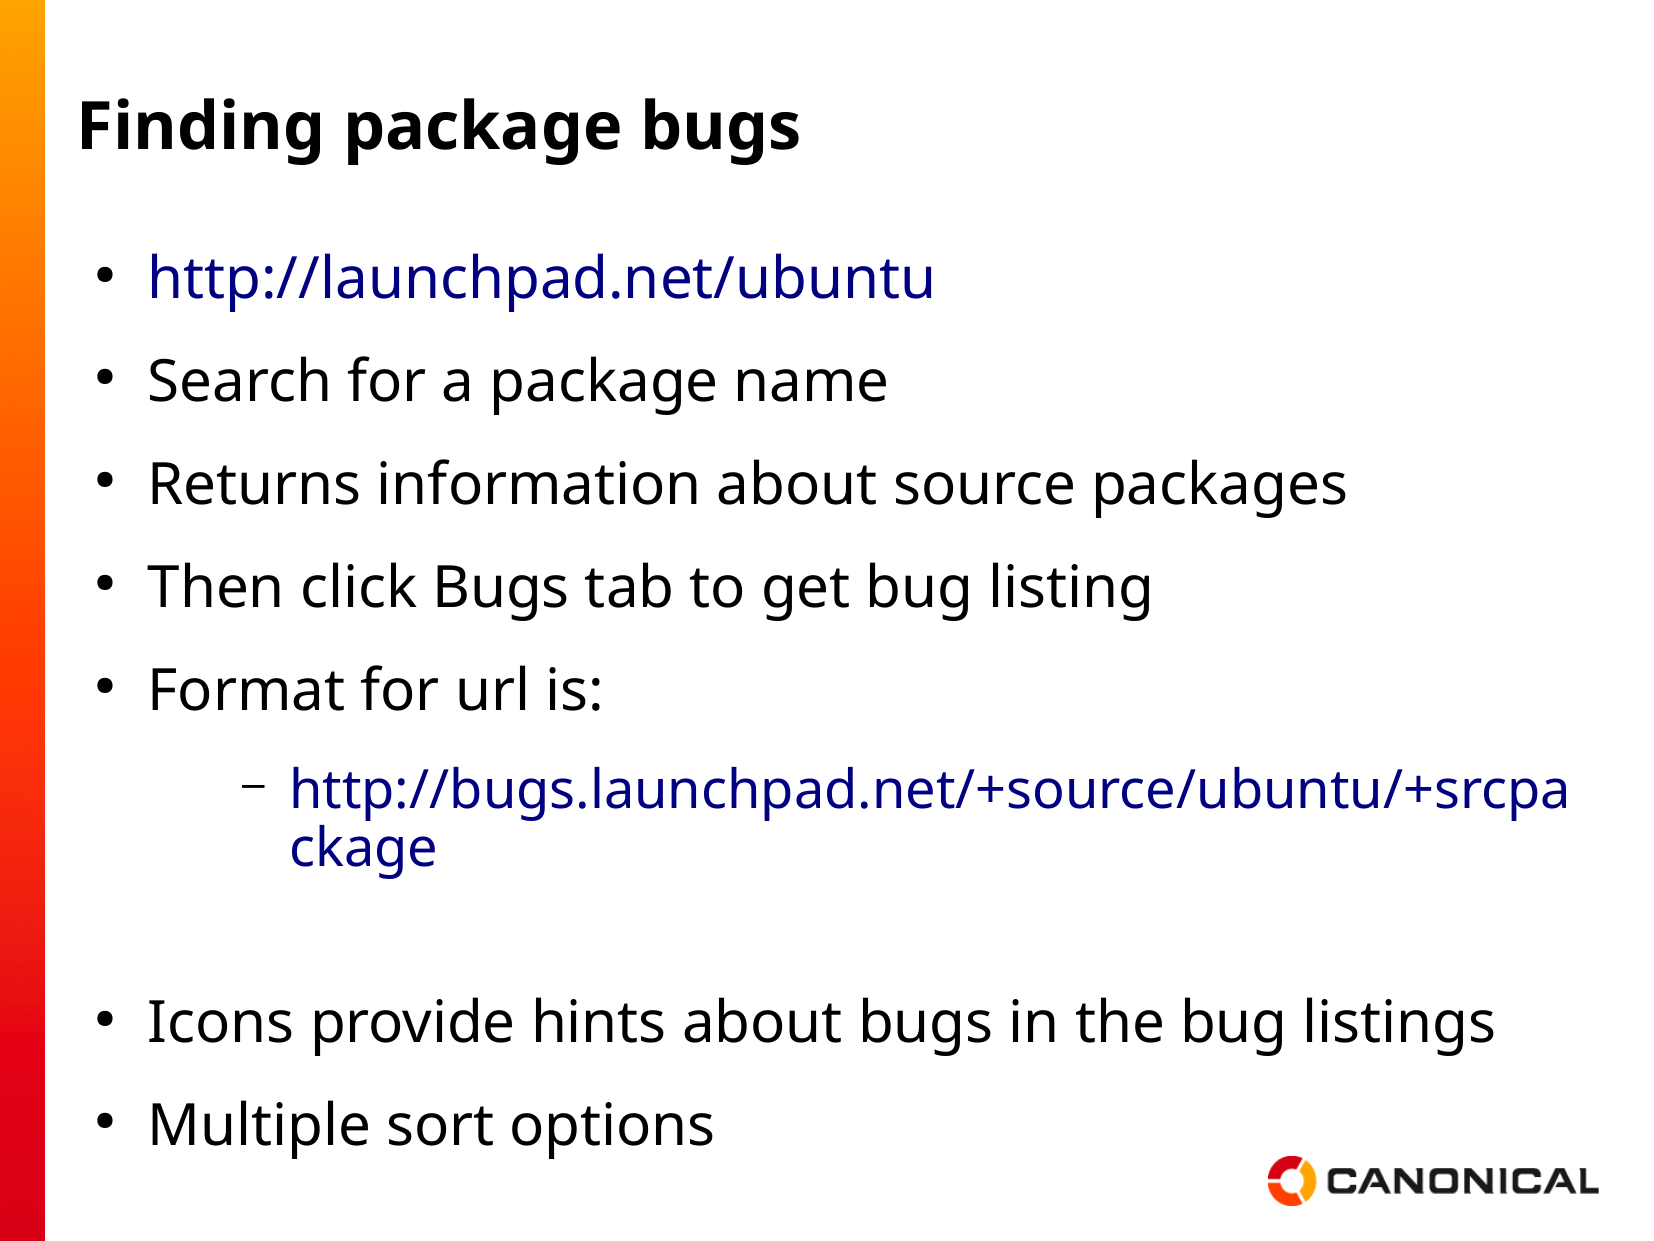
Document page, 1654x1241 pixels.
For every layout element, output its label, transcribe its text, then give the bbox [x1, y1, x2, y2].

picture [0, 0, 45, 1241]
title Finding package bugs [76, 40, 1589, 207]
picture [1268, 1156, 1599, 1206]
list http://launchpad.net/ubuntu Search for a package name Returns information about source packages Then click Bugs tab to get bug listing Format for url is: http://bugs.launchpad.net/+source/ubuntu/+srcpackage Icons provide hints about bugs in the bug listings Multiple sort options [76, 236, 1589, 1055]
